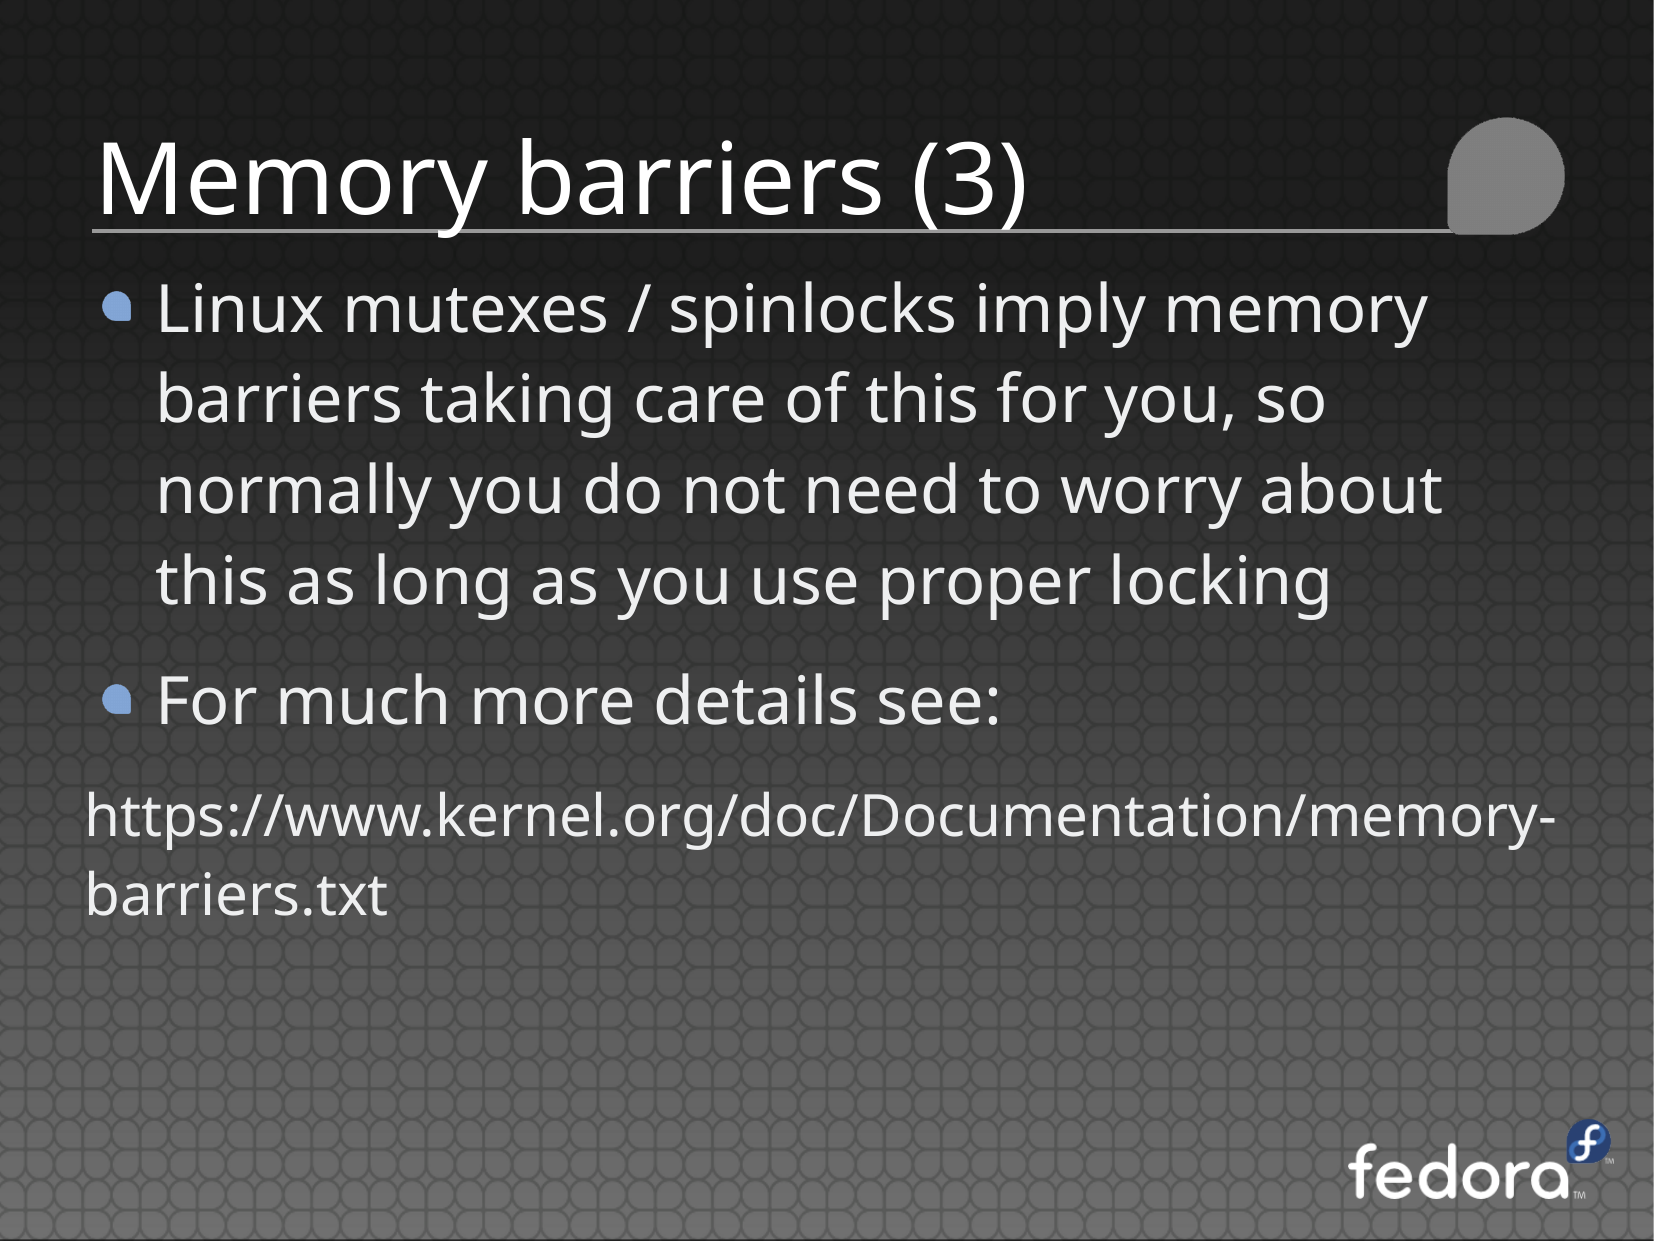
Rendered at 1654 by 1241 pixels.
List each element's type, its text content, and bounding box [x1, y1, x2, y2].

title Memory barriers (3) [94, 100, 1426, 251]
picture [0, 0, 1654, 1241]
list Linux mutexes / spinlocks imply memory barriers taking care of this for you, so normally you do not need to worry about this as long as you use proper locking For much more details see: https://www.kernel.org/doc/Documentation/memory-barriers.txt [84, 260, 1573, 1098]
